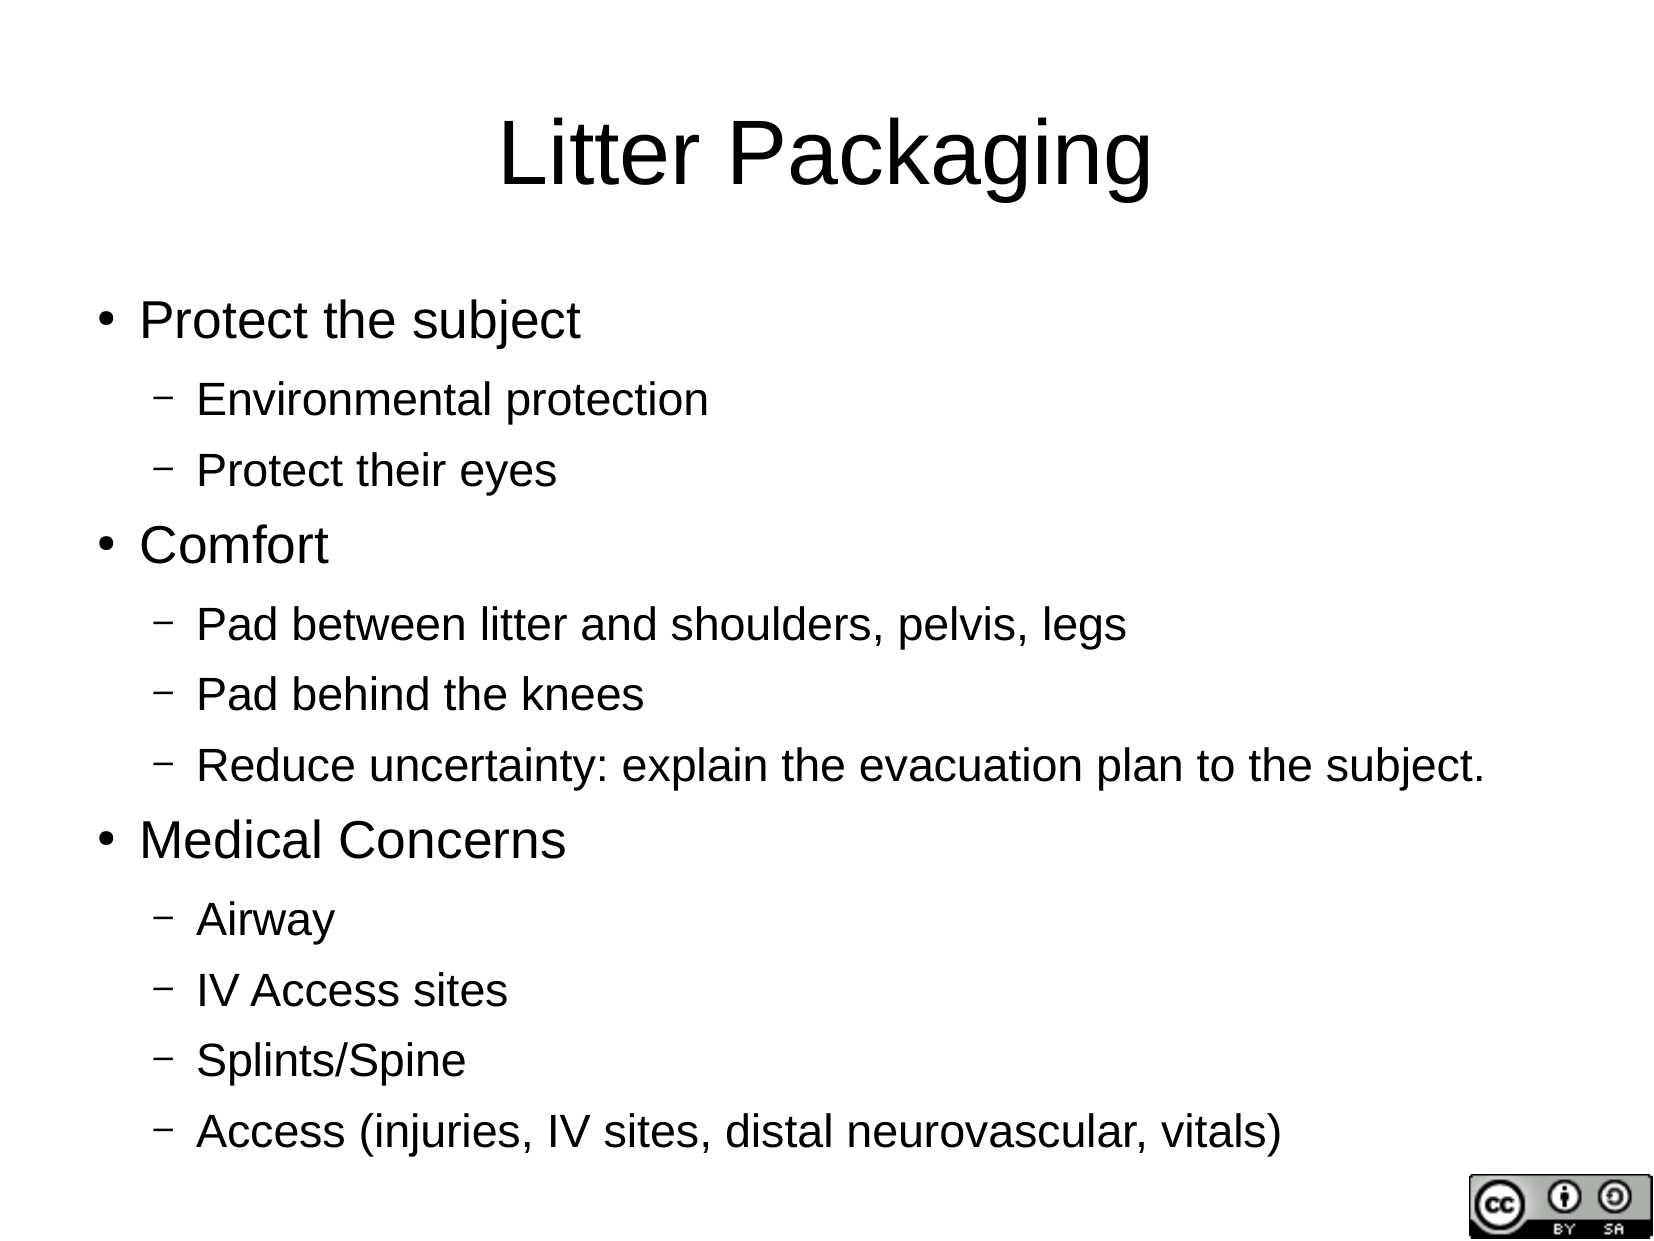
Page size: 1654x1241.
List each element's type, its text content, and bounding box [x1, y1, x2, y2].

title Litter Packaging [82, 49, 1571, 257]
list Protect the subject Environmental protection Protect their eyes Comfort Pad between litter and shoulders, pelvis, legs Pad behind the knees Reduce uncertainty: explain the evacuation plan to the subject. Medical Concerns Airway IV Access sites Splints/Spine Access (injuries, IV sites, distal neurovascular, vitals) [82, 290, 1571, 1172]
picture [1469, 1174, 1653, 1239]
